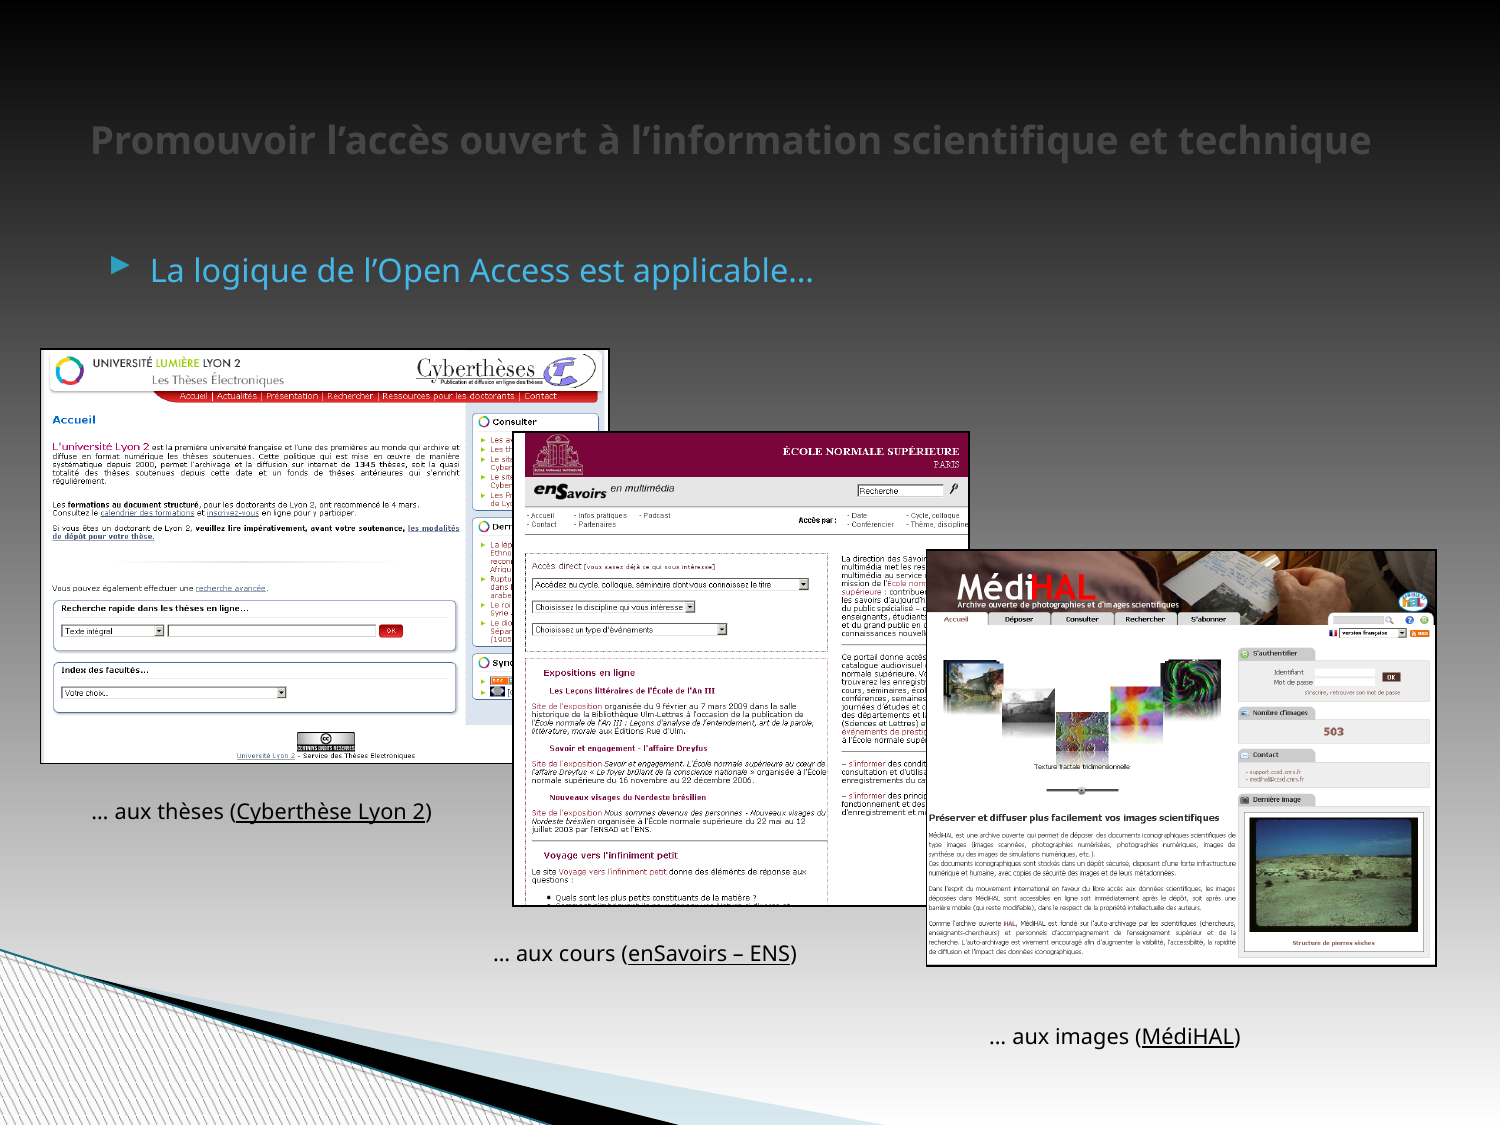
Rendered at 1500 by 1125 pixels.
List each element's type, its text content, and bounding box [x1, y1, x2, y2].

picture [0, 952, 543, 1125]
list La logique de l’Open Access est applicable… [75, 242, 1425, 327]
text_box … aux cours (enSavoirs – ENS) [478, 916, 940, 977]
picture [513, 432, 969, 906]
picture [927, 550, 1436, 966]
picture [41, 350, 609, 763]
title Promouvoir l’accès ouvert à l’information scientifique et technique [75, 45, 1425, 233]
text_box … aux thèses (Cyberthèse Lyon 2) [76, 774, 512, 835]
text_box … aux images (MédiHAL) [974, 999, 1483, 1060]
